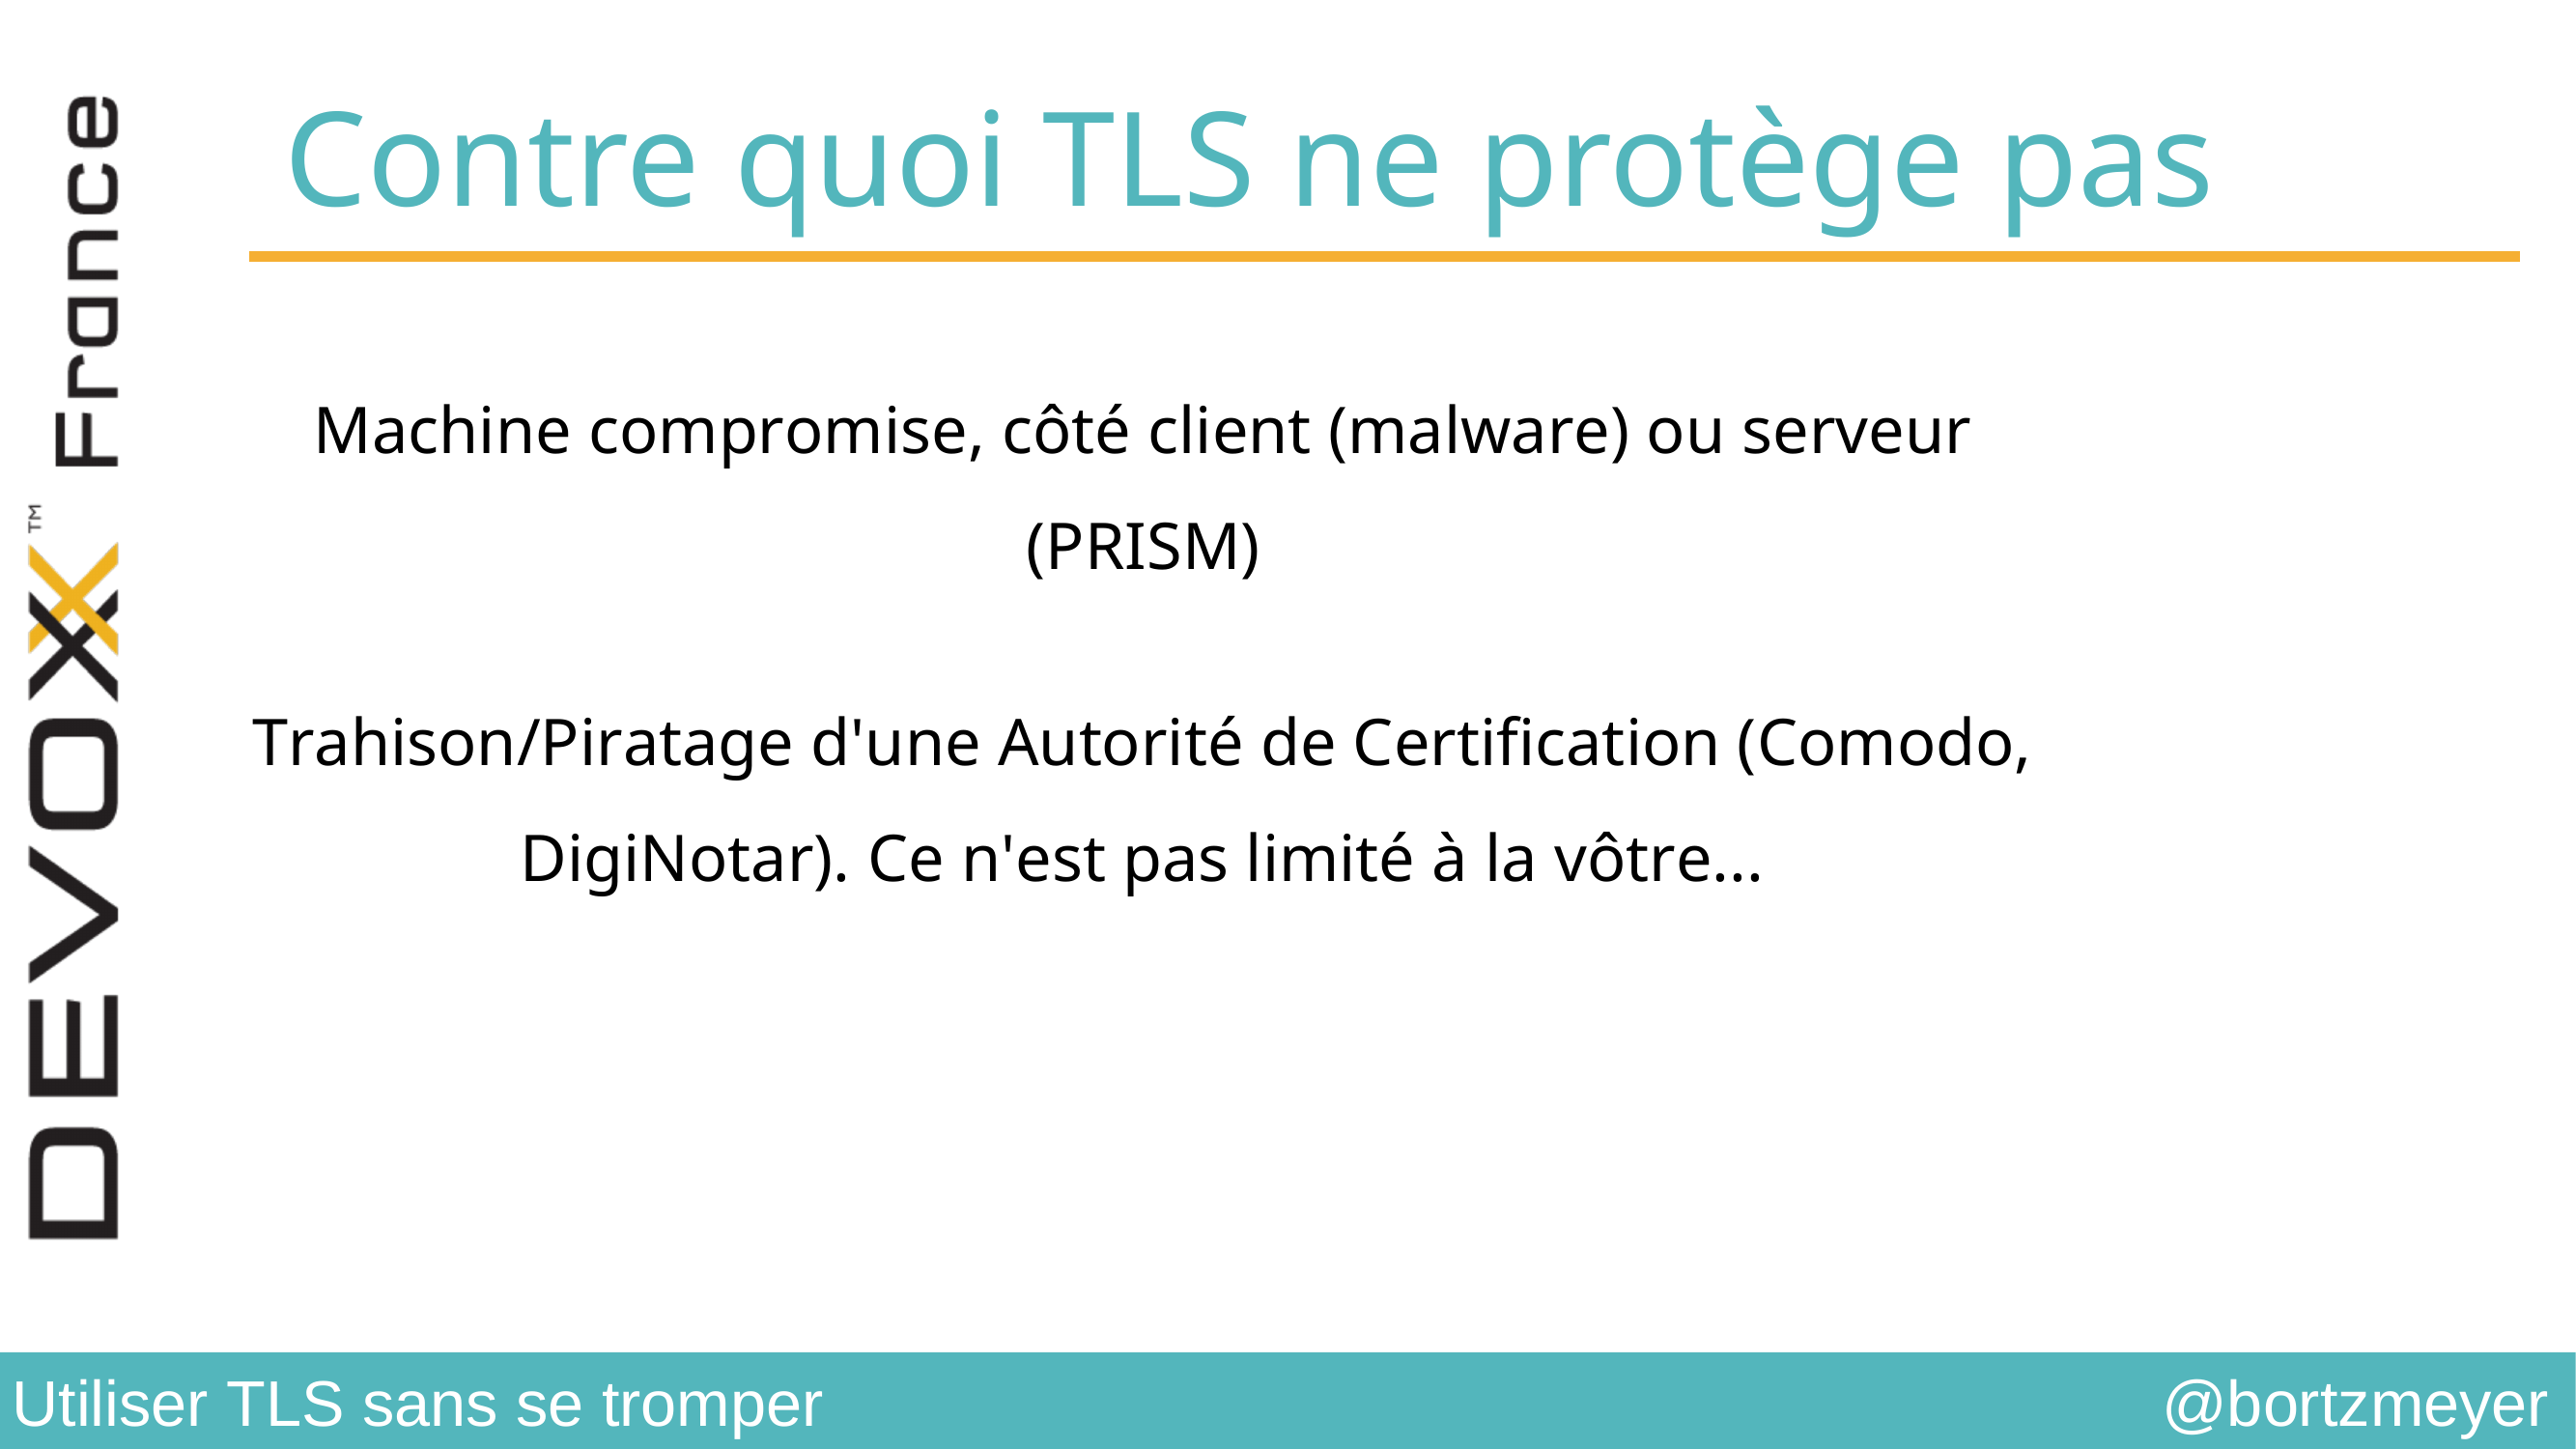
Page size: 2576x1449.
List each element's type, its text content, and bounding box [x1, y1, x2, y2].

text_box Machine compromise, côté client (malware) ou serveur (PRISM) Trahison/Piratage d'une Autorité de Certification (Comodo, DigiNotar). Ce n'est pas limité à la vôtre... [182, 343, 2105, 902]
picture [0, 74, 141, 1270]
text_box Contre quoi TLS ne protège pas [285, 68, 2396, 241]
